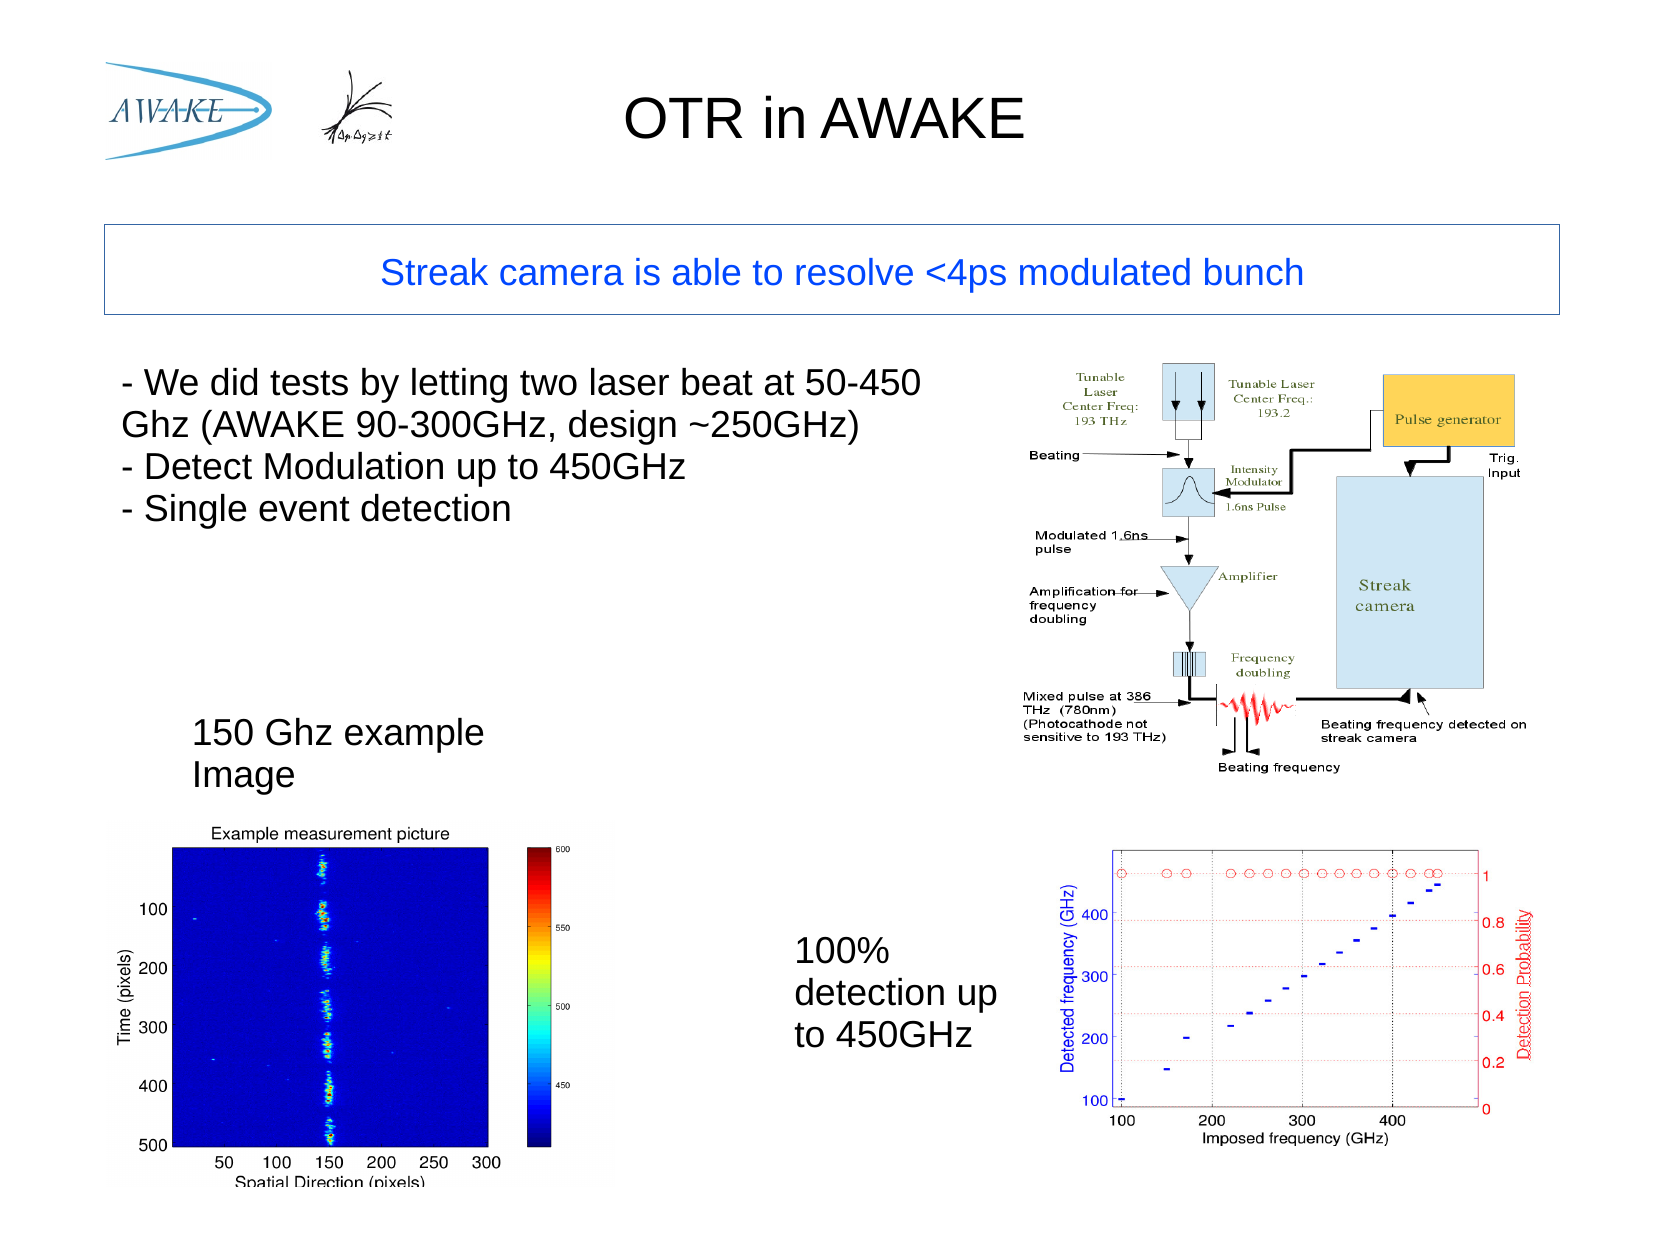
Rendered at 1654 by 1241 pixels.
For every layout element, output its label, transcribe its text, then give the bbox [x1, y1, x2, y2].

text_box OTR in AWAKE [374, 49, 1275, 180]
text_box - We did tests by letting two laser beat at 50-450 Ghz (AWAKE 90-300GHz, design ~250GHz) - Detect Modulation up to 450GHz - Single event detection [106, 354, 945, 538]
picture [992, 348, 1560, 798]
text_box 100% detection up to 450GHz [779, 922, 1040, 1063]
text_box 150 Ghz example Image [177, 704, 556, 804]
picture [318, 70, 374, 144]
picture [106, 820, 615, 1188]
picture [105, 62, 272, 160]
text_box Streak camera is able to resolve <4ps modulated bunch [134, 240, 1515, 339]
picture [1051, 826, 1536, 1146]
